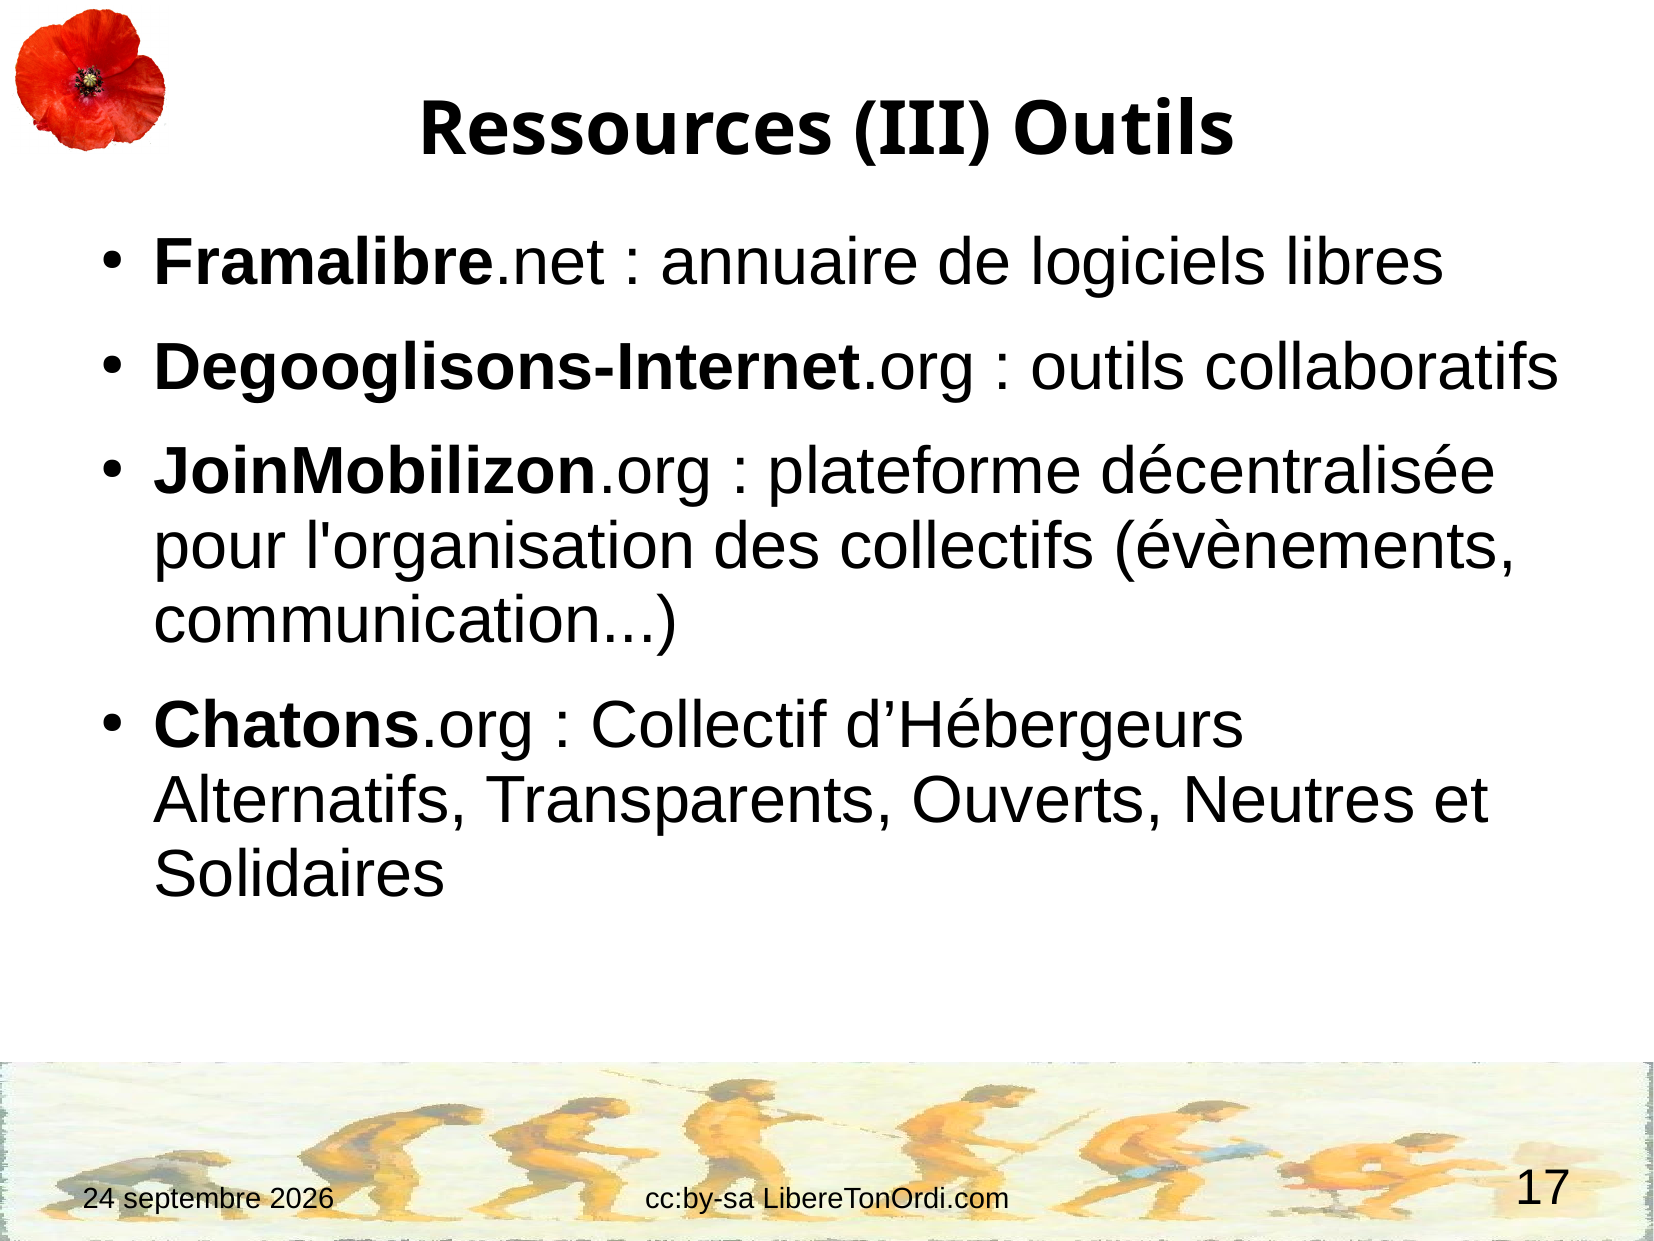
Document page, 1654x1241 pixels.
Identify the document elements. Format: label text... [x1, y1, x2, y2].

picture [0, 1062, 1654, 1241]
title Ressources (III) Outils [82, 49, 1571, 201]
picture [11, 5, 169, 154]
list Framalibre.net : annuaire de logiciels libres Degooglisons-Internet.org : outils collaboratifs JoinMobilizon.org : plateforme décentralisée pour l'organisation des collectifs (évènements, communication...) Chatons.org : Collectif d’Hébergeurs Alternatifs, Transparents, Ouverts, Neutres et Solidaires [82, 224, 1571, 1063]
